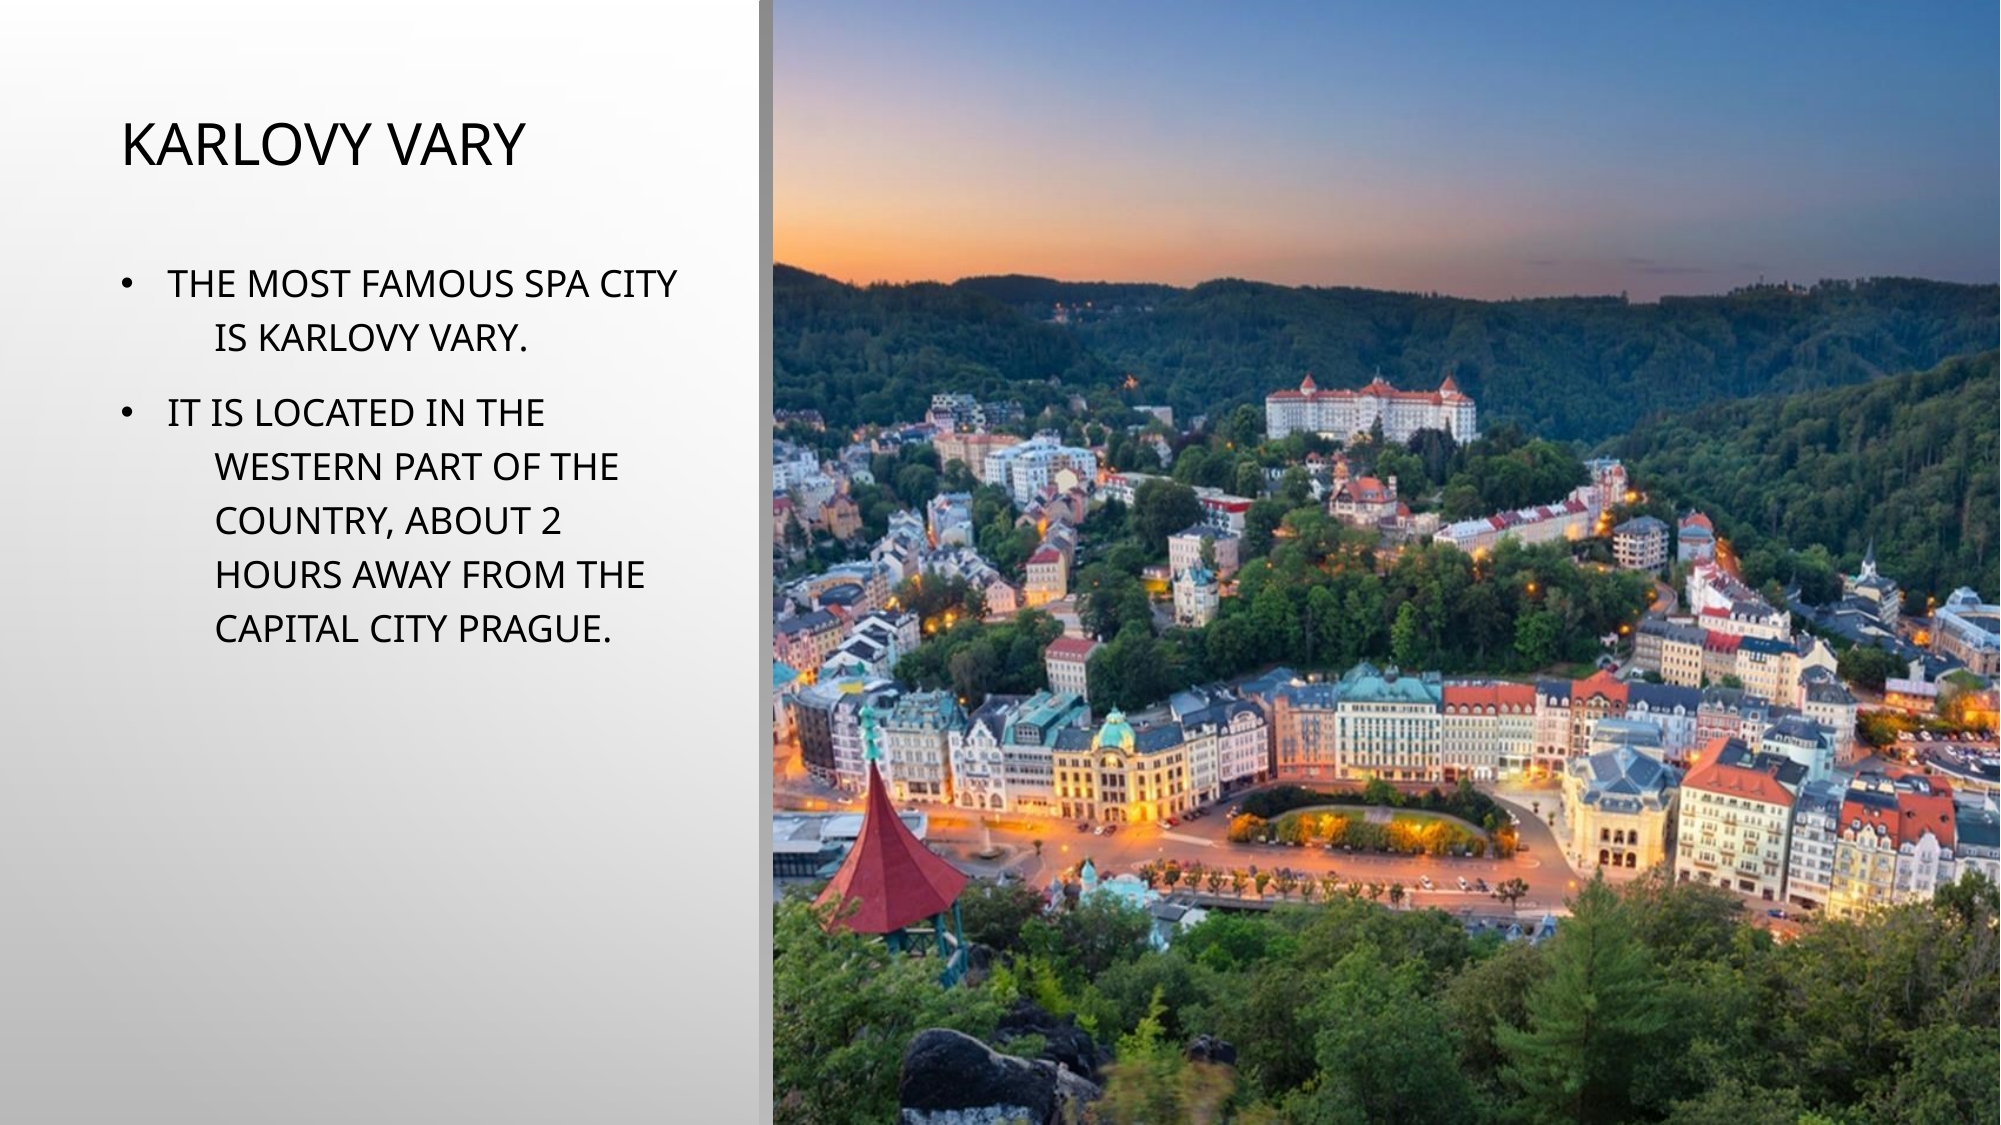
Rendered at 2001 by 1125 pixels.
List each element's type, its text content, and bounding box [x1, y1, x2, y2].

text_box KARLOVY VARY [105, 99, 610, 186]
list The most famous spa city is Karlovy Vary. it is located in the western part of the country, about 2 hours away from the capital city Prague. [105, 243, 700, 726]
picture [762, 0, 2000, 1125]
picture [0, 0, 760, 1125]
